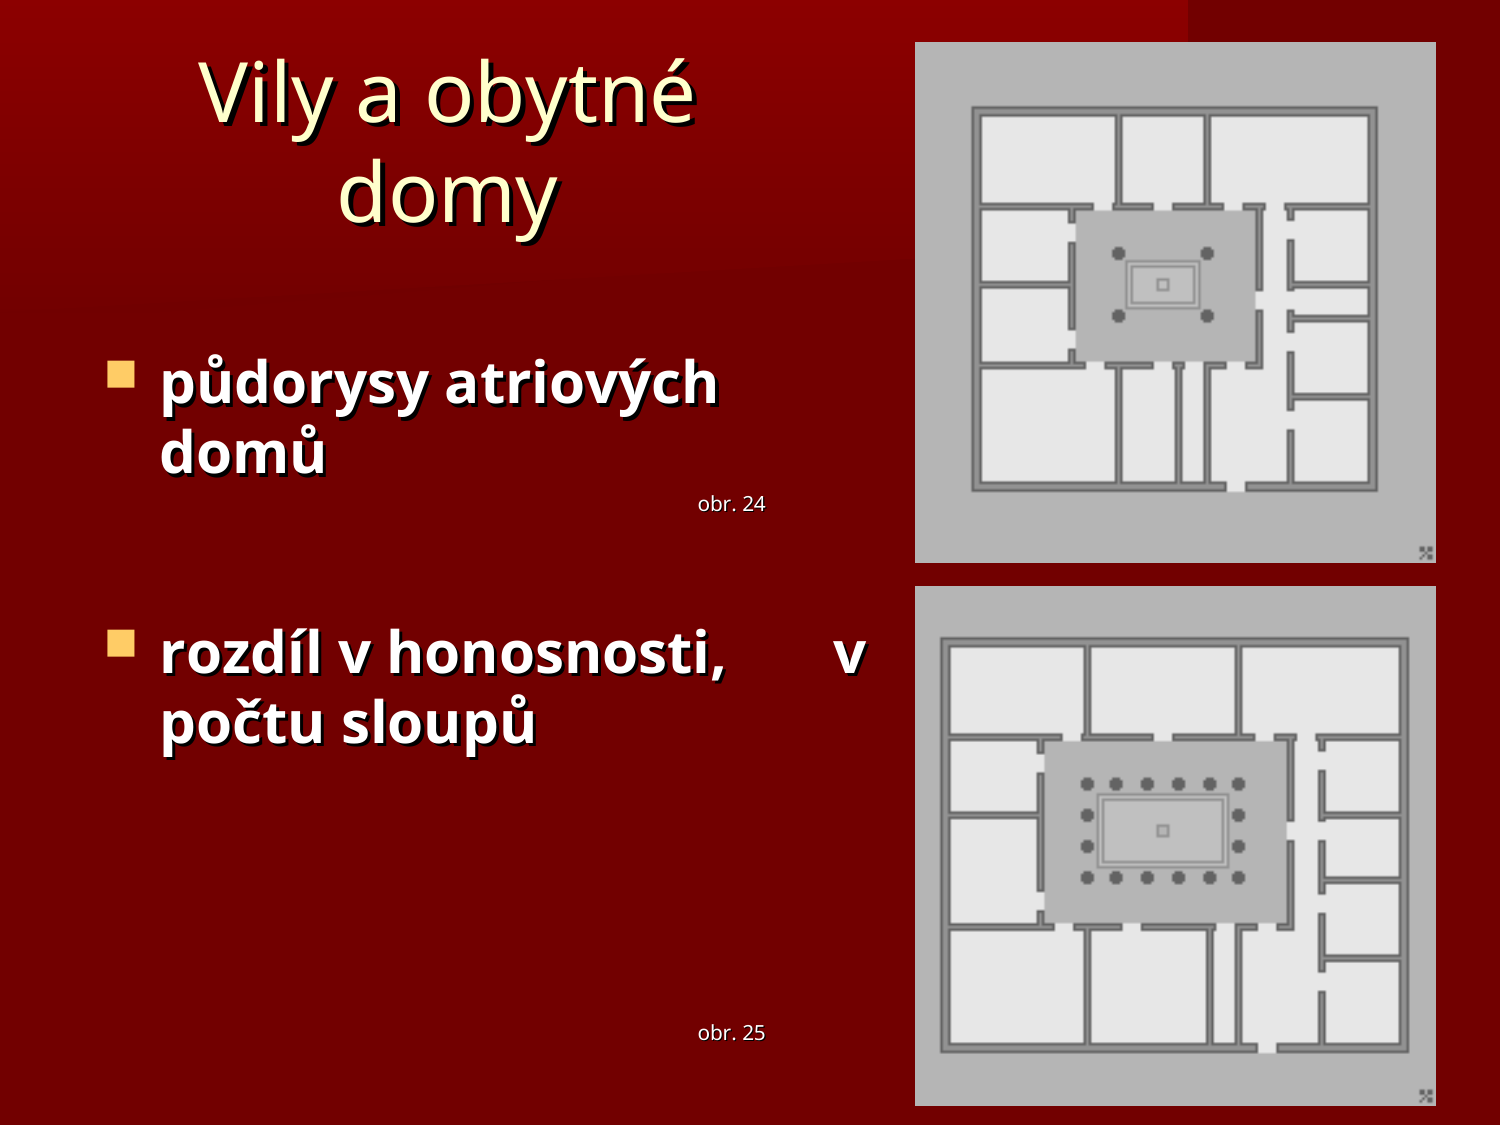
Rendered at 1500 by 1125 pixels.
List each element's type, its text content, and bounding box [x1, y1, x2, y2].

text_box [915, 42, 1436, 563]
list půdorysy atriových domů obr. 24 rozdíl v honosnosti, v počtu sloupů obr. 25 [88, 338, 892, 1076]
text_box [915, 586, 1436, 1107]
title Vily a obytné domy [74, 45, 821, 233]
